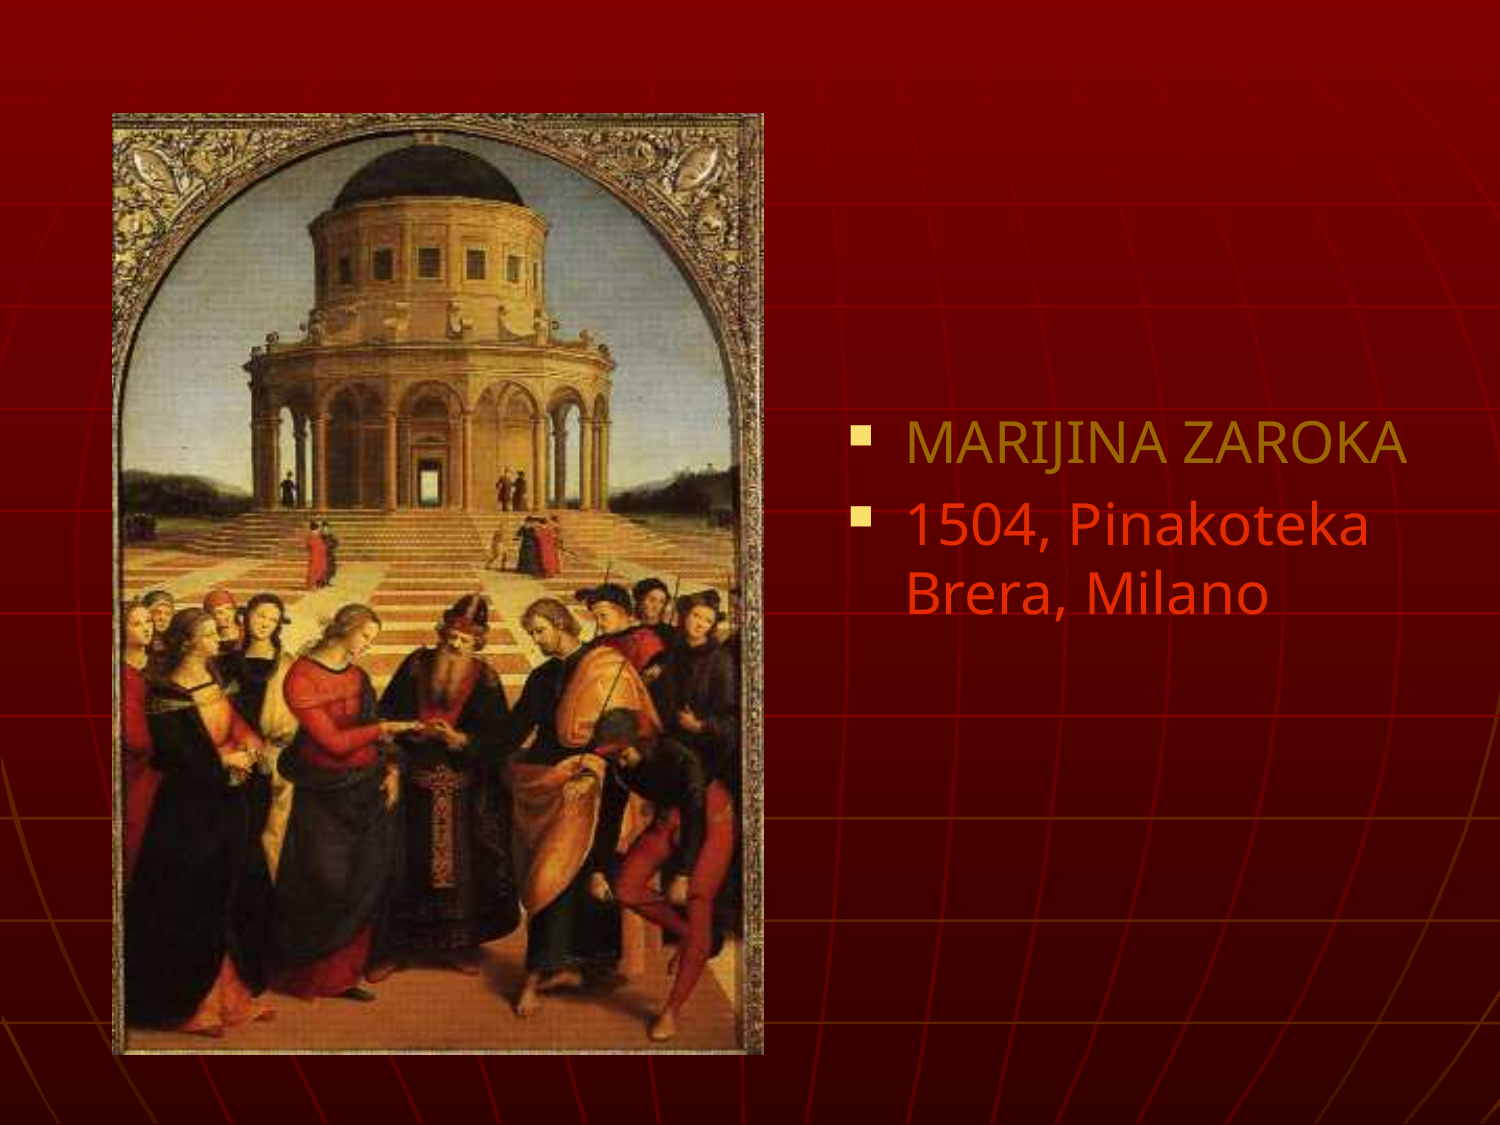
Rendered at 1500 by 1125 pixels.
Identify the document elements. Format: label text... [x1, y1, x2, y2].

list MARIJINA ZAROKA 1504, Pinakoteka Brera, Milano [832, 397, 1425, 1006]
picture [112, 113, 764, 1055]
